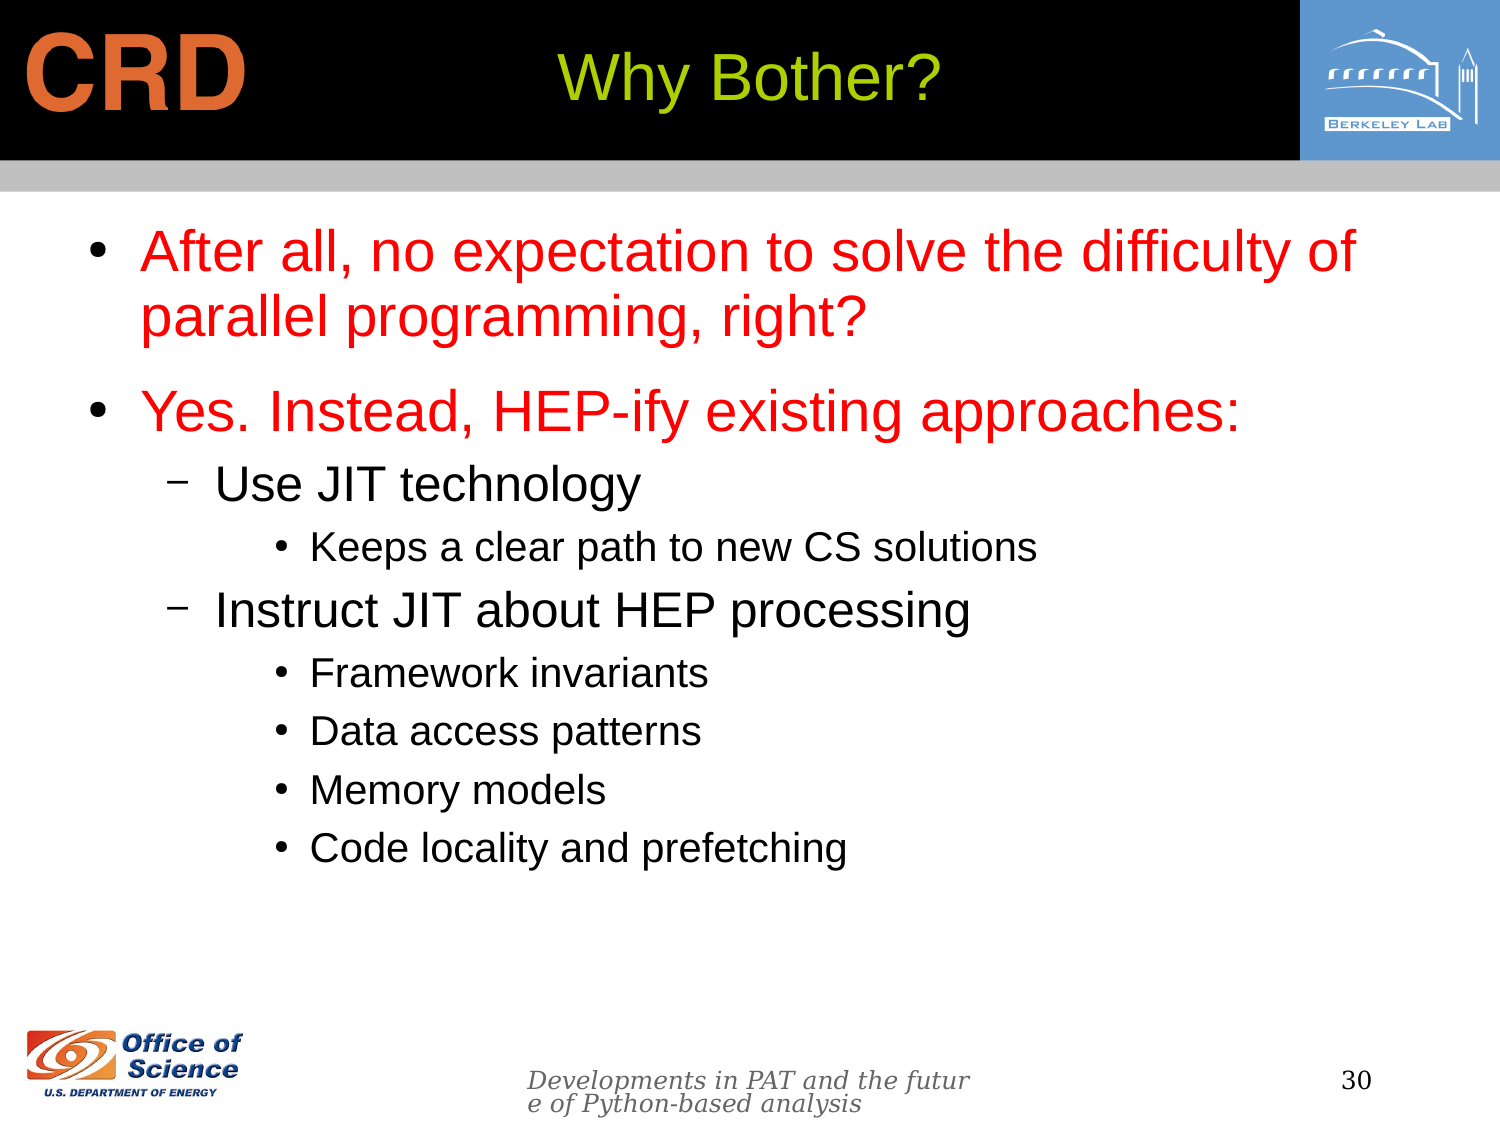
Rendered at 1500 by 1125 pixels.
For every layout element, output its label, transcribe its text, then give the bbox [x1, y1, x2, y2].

title Why Bother? [306, 0, 1194, 156]
picture [22, 1026, 246, 1100]
picture [1300, 0, 1500, 160]
list After all, no expectation to solve the difficulty of parallel programming, right? Yes. Instead, HEP-ify existing approaches: Use JIT technology Keeps a clear path to new CS solutions Instruct JIT about HEP processing Framework invariants Data access patterns Memory models Code locality and prefetching [69, 218, 1422, 944]
picture [0, 0, 266, 149]
